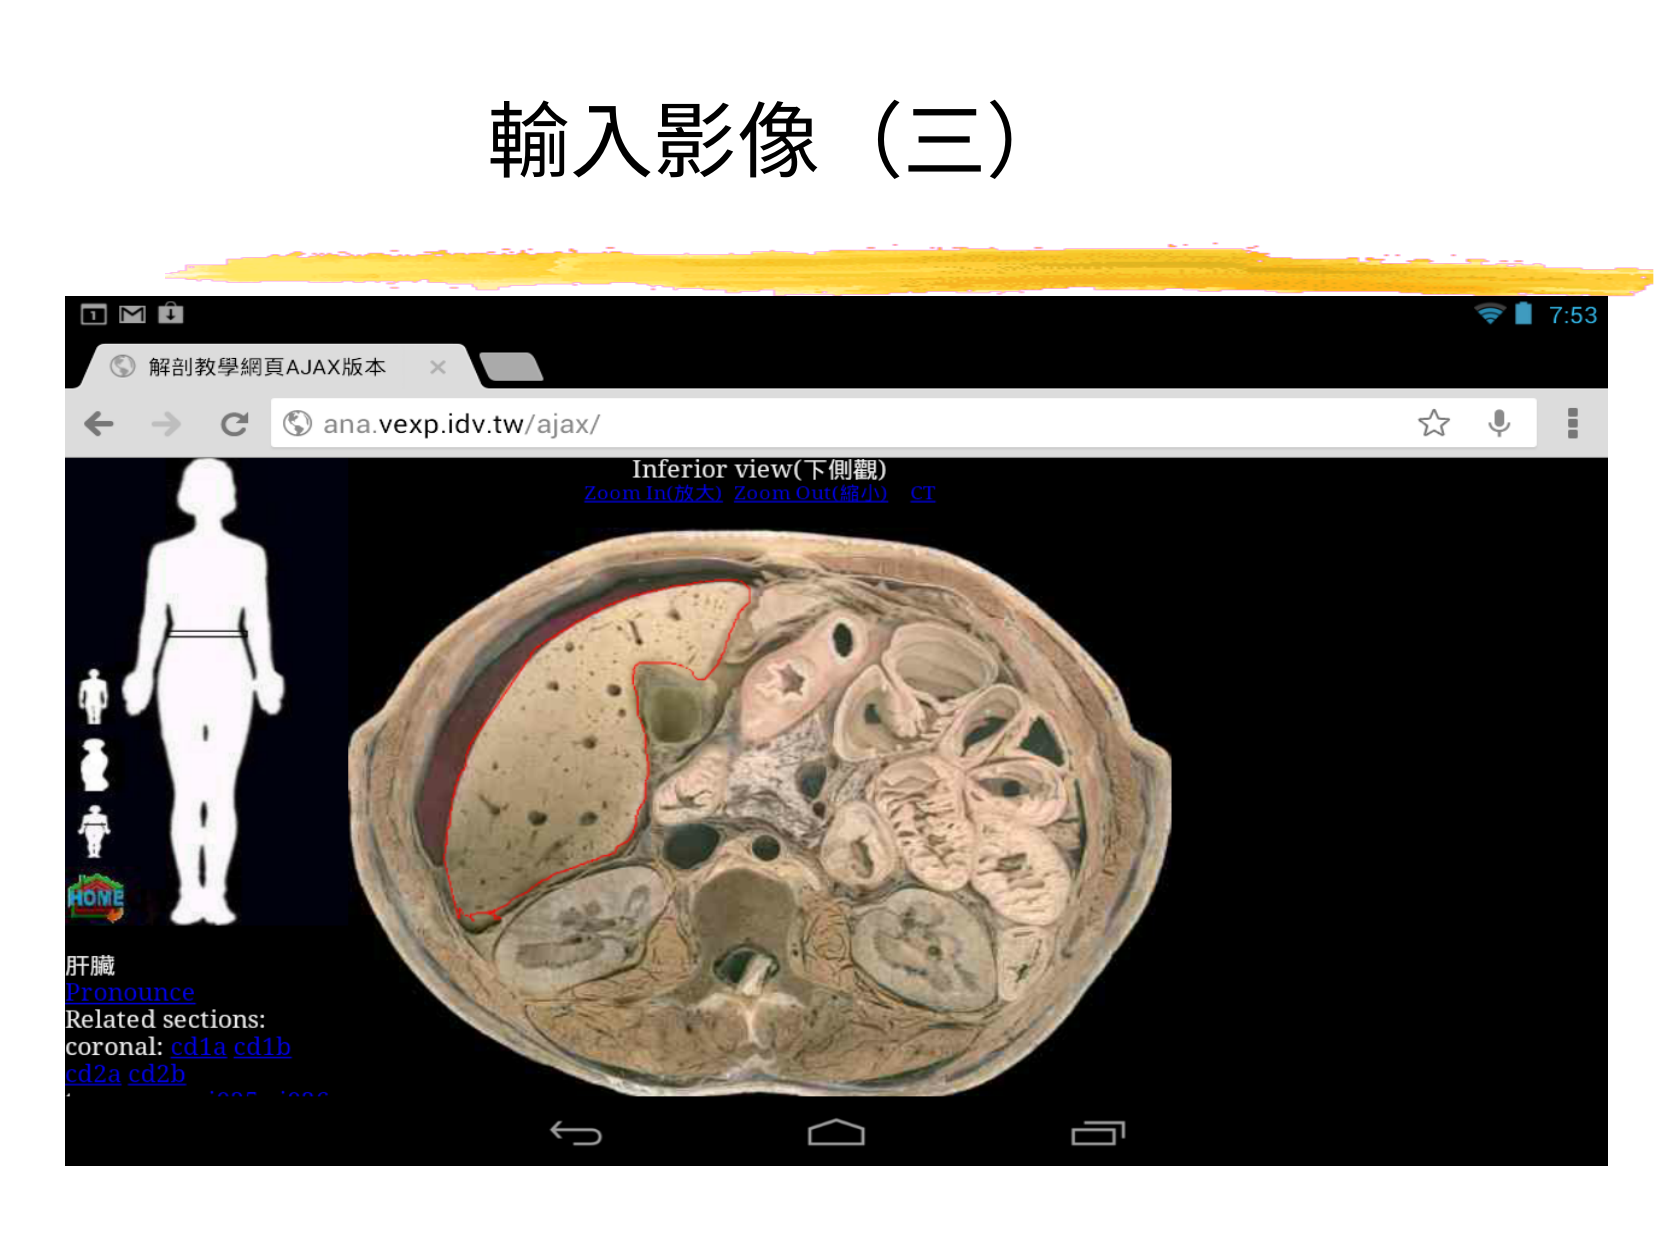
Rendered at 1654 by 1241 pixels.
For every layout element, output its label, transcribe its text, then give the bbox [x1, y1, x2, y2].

picture [65, 237, 1654, 1166]
title 輸入影像（三） [76, 28, 1482, 235]
